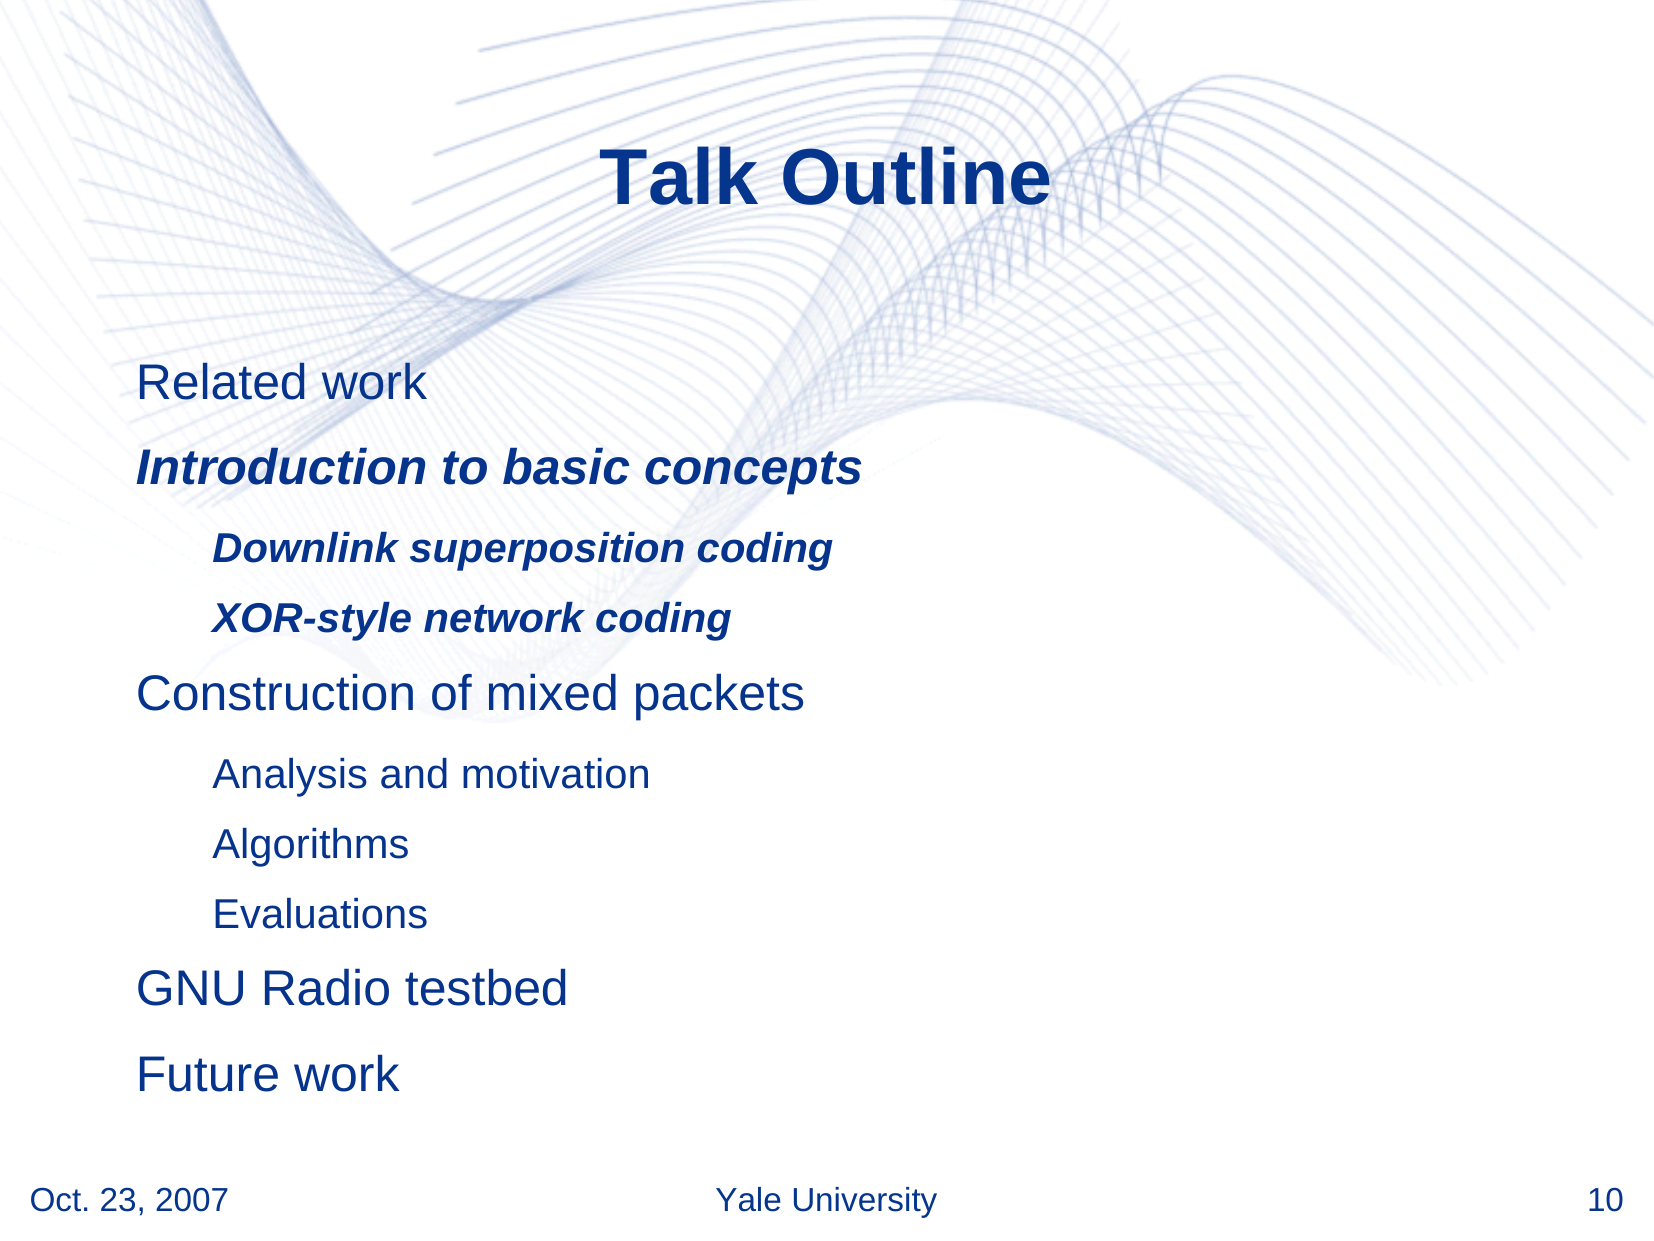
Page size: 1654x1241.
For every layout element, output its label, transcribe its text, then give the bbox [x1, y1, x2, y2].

list Related work Introduction to basic concepts Downlink superposition coding XOR-style network coding Construction of mixed packets Analysis and motivation Algorithms Evaluations GNU Radio testbed Future work [118, 354, 1536, 1108]
picture [0, 0, 1654, 1241]
title Talk Outline [118, 66, 1536, 288]
